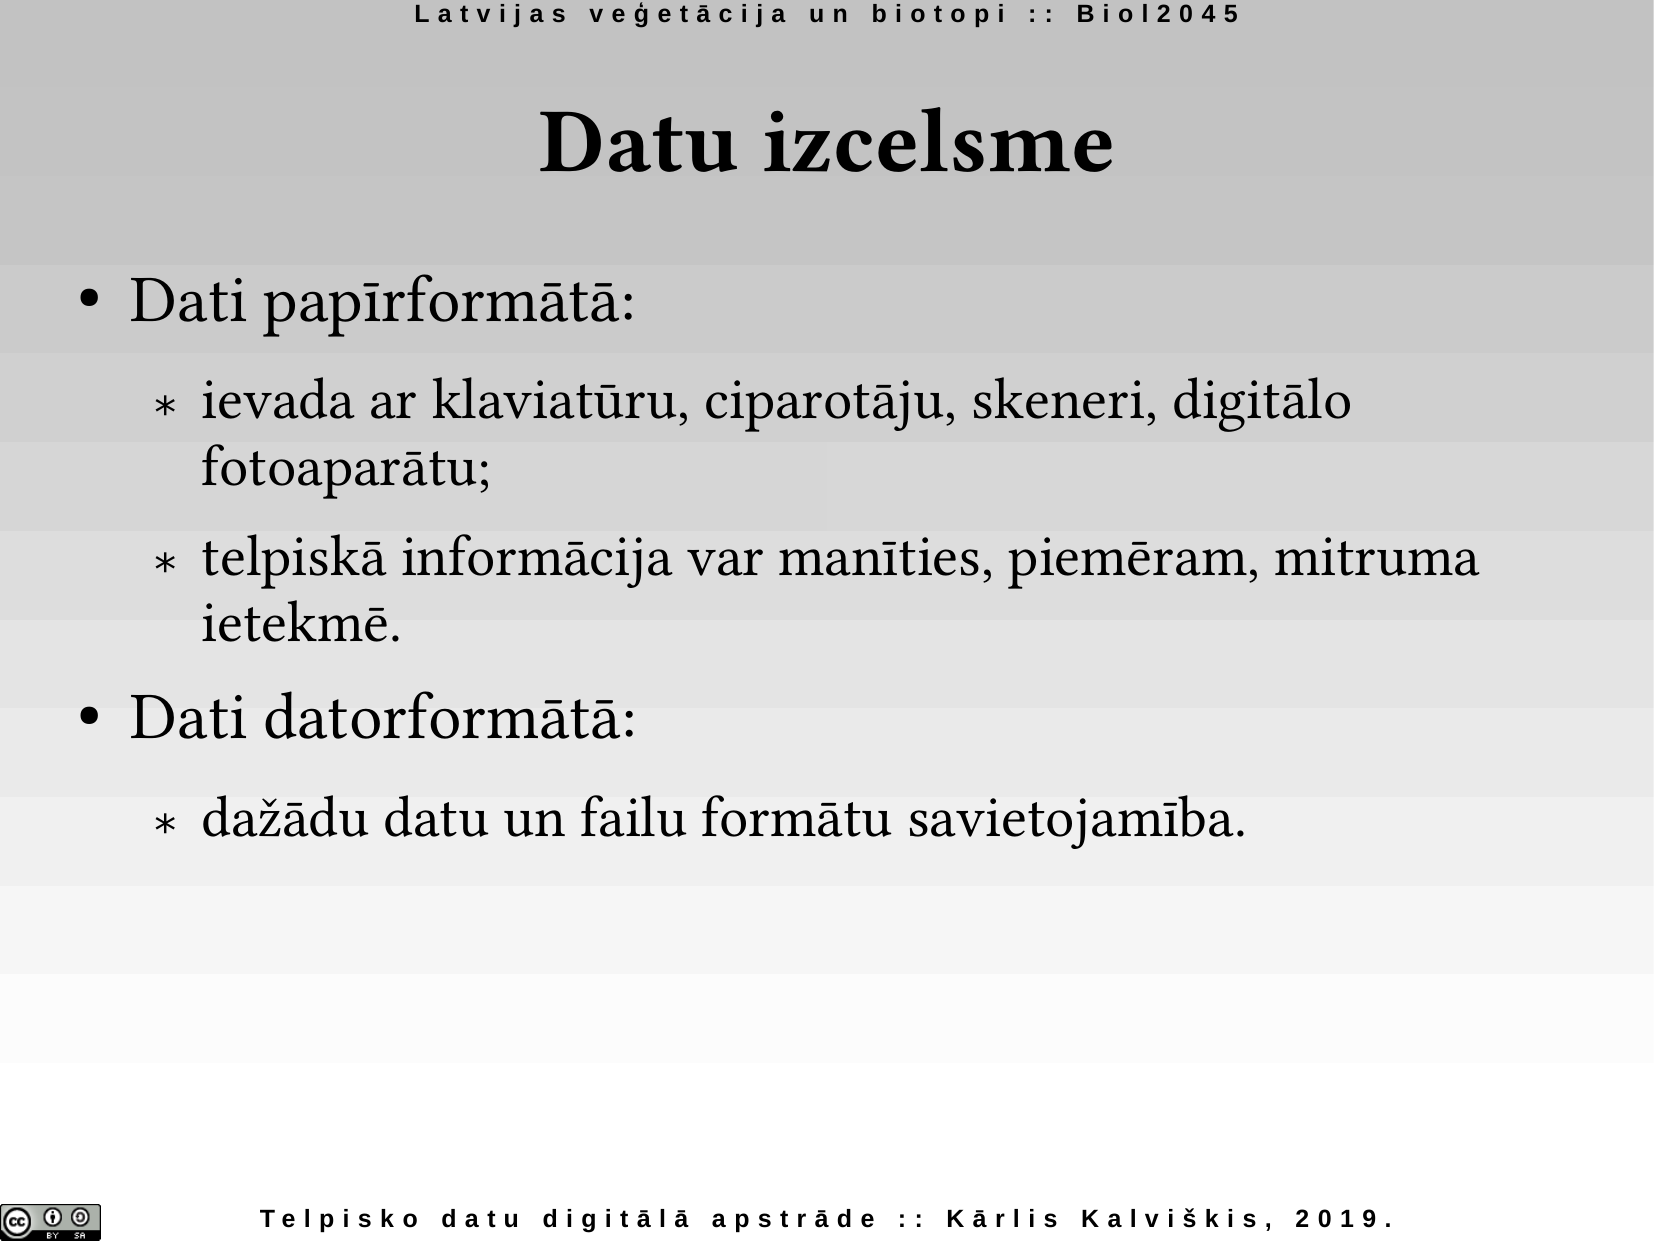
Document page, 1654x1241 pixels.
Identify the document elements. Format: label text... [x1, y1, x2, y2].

list Dati papīrformātā: ievada ar klaviatūru, ciparotāju, skeneri, digitālo fotoaparātu; telpiskā informācija var manīties, piemēram, mitruma ietekmē. Dati datorformātā: dažādu datu un failu formātu savietojamība. [59, 261, 1596, 1175]
title Datu izcelsme [59, 37, 1596, 246]
picture [0, 0, 1654, 1241]
